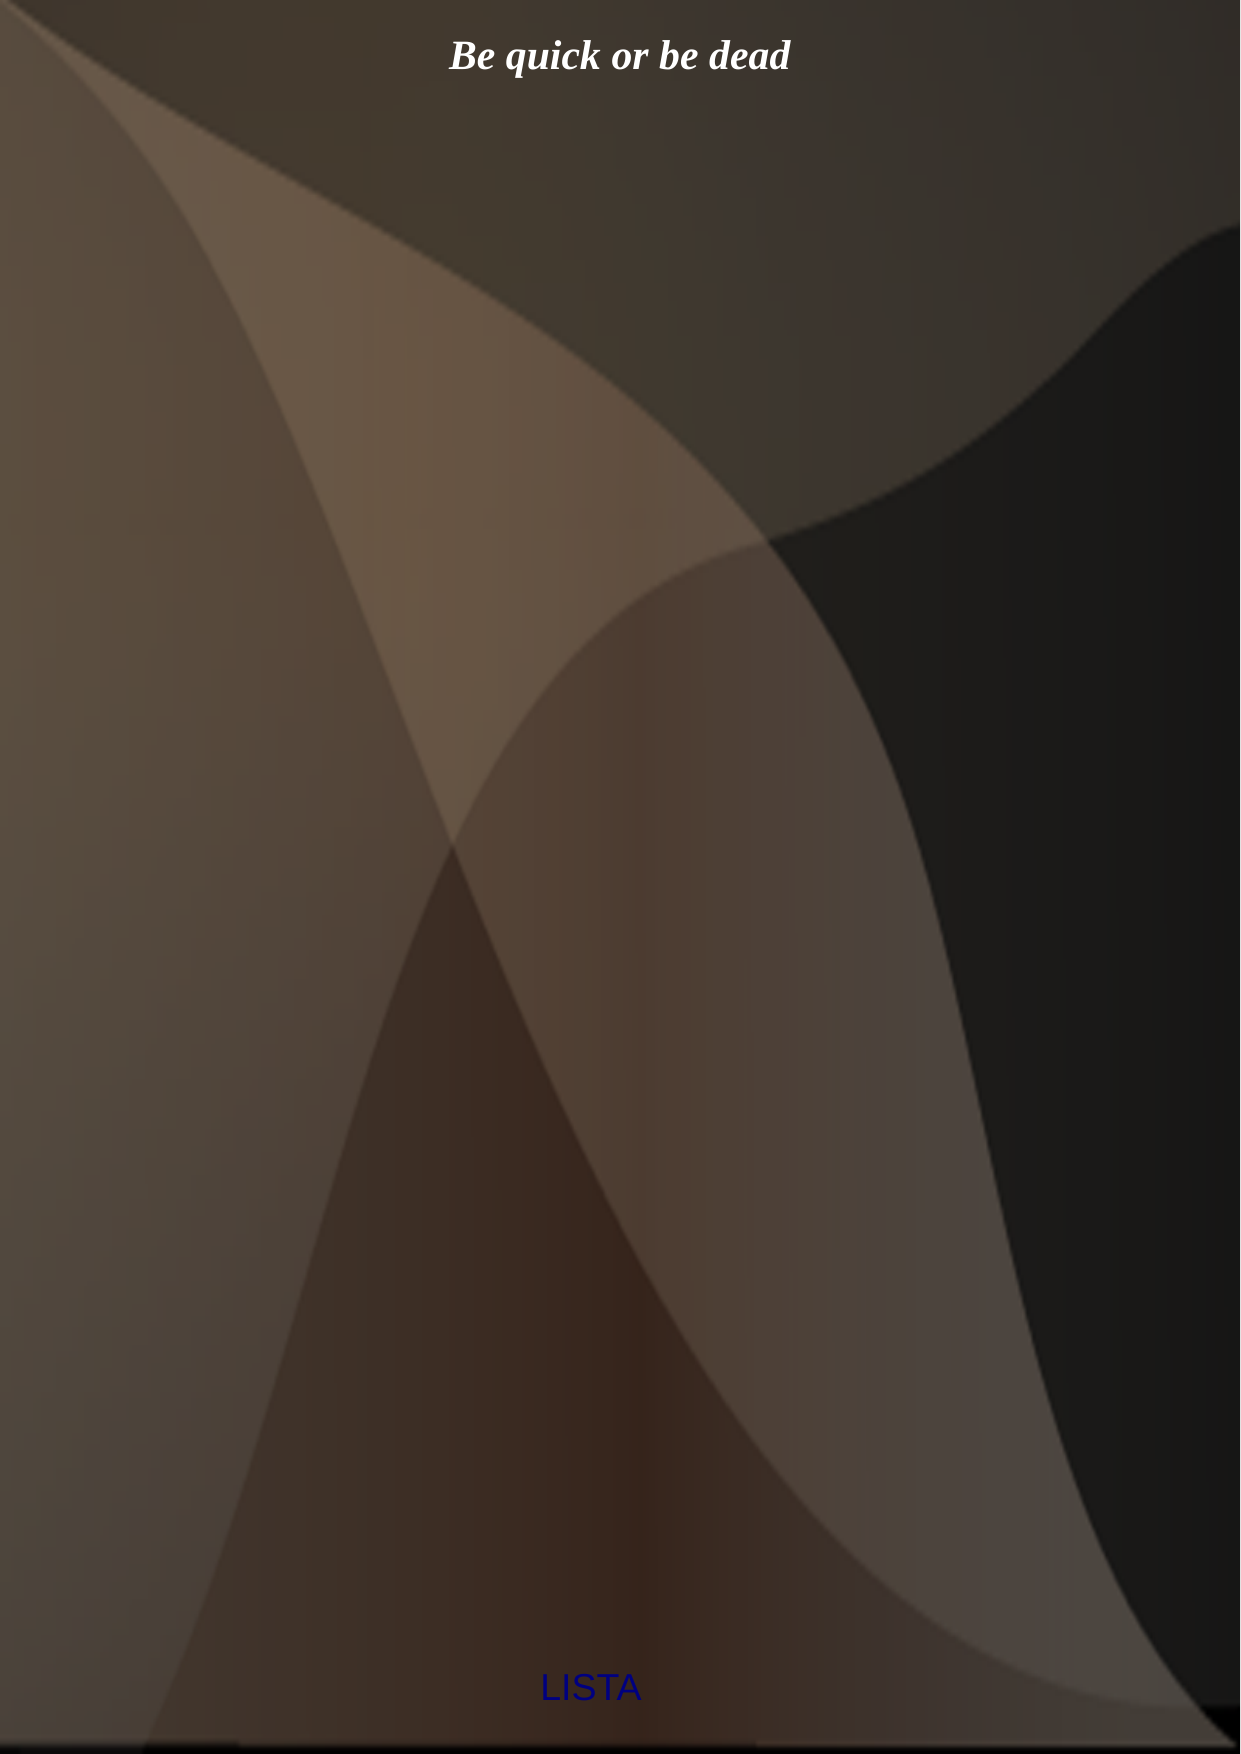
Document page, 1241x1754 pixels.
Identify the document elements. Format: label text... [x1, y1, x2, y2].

title Be quick or be dead [88, 23, 1152, 88]
picture [0, 0, 1241, 1754]
text_box LISTA [525, 1659, 657, 1717]
